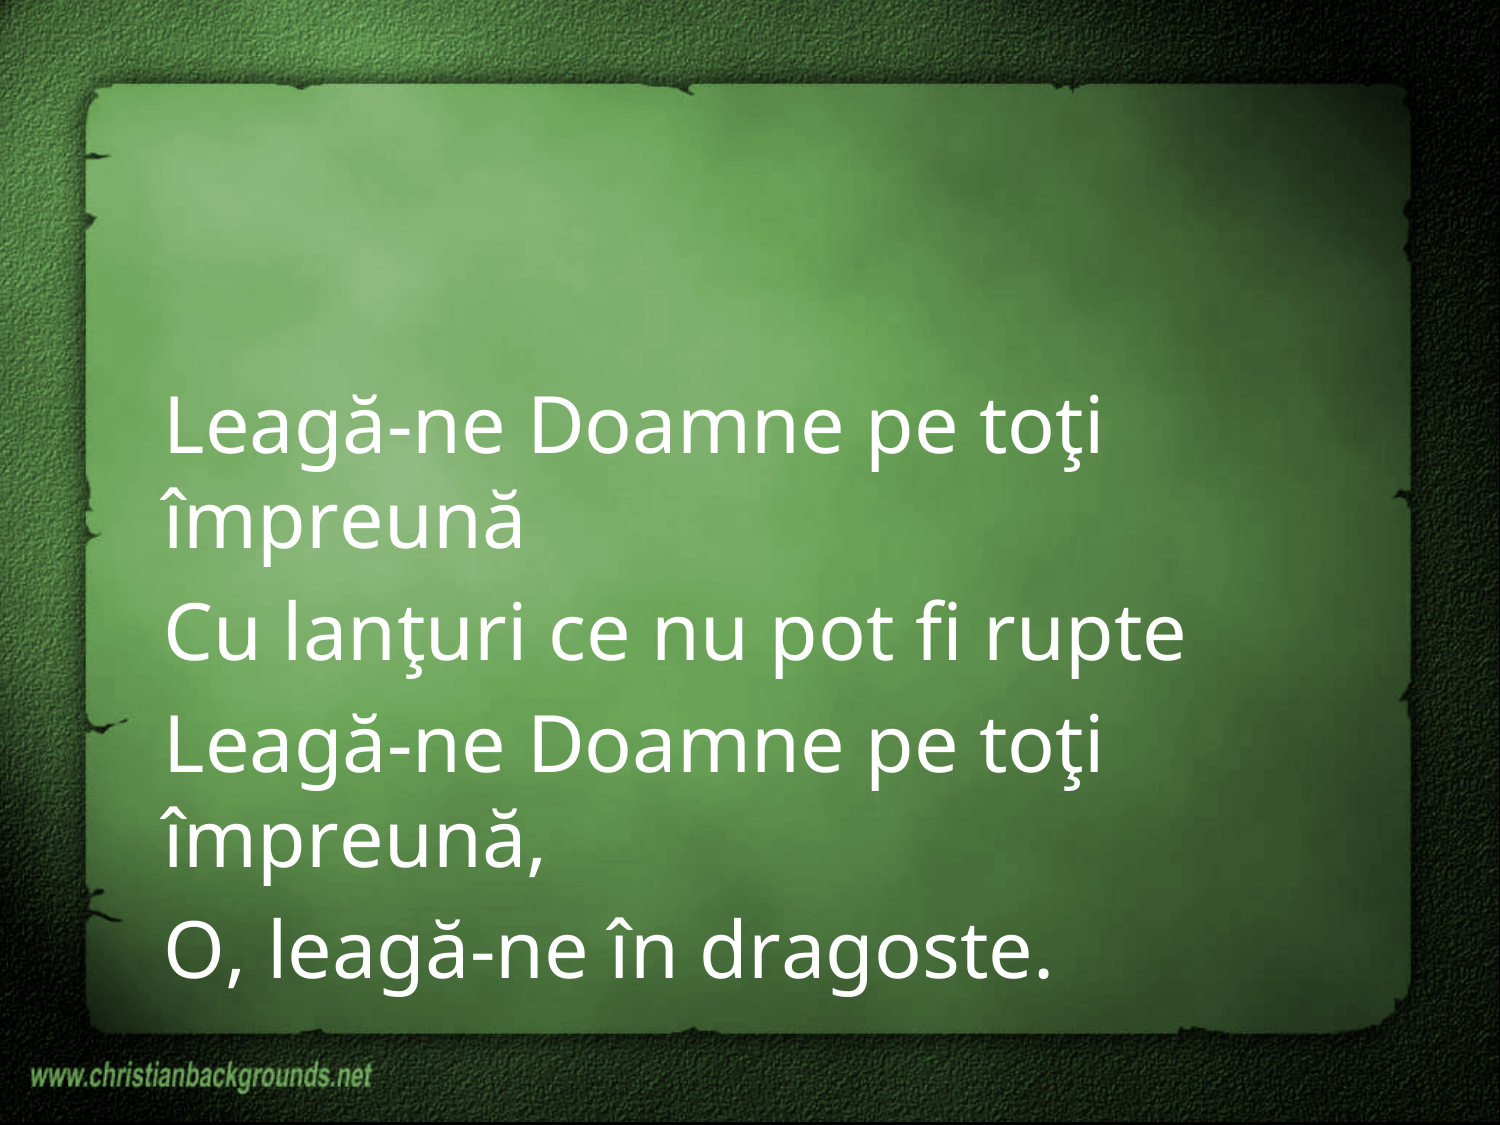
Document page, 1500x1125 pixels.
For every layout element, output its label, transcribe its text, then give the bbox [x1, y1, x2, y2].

picture [0, 0, 1499, 1122]
text_box Leagă-ne Doamne pe toţi împreună Cu lanţuri ce nu pot fi rupte Leagă-ne Doamne pe toţi împreună, O, leagă-ne în dragoste. [148, 367, 1351, 908]
